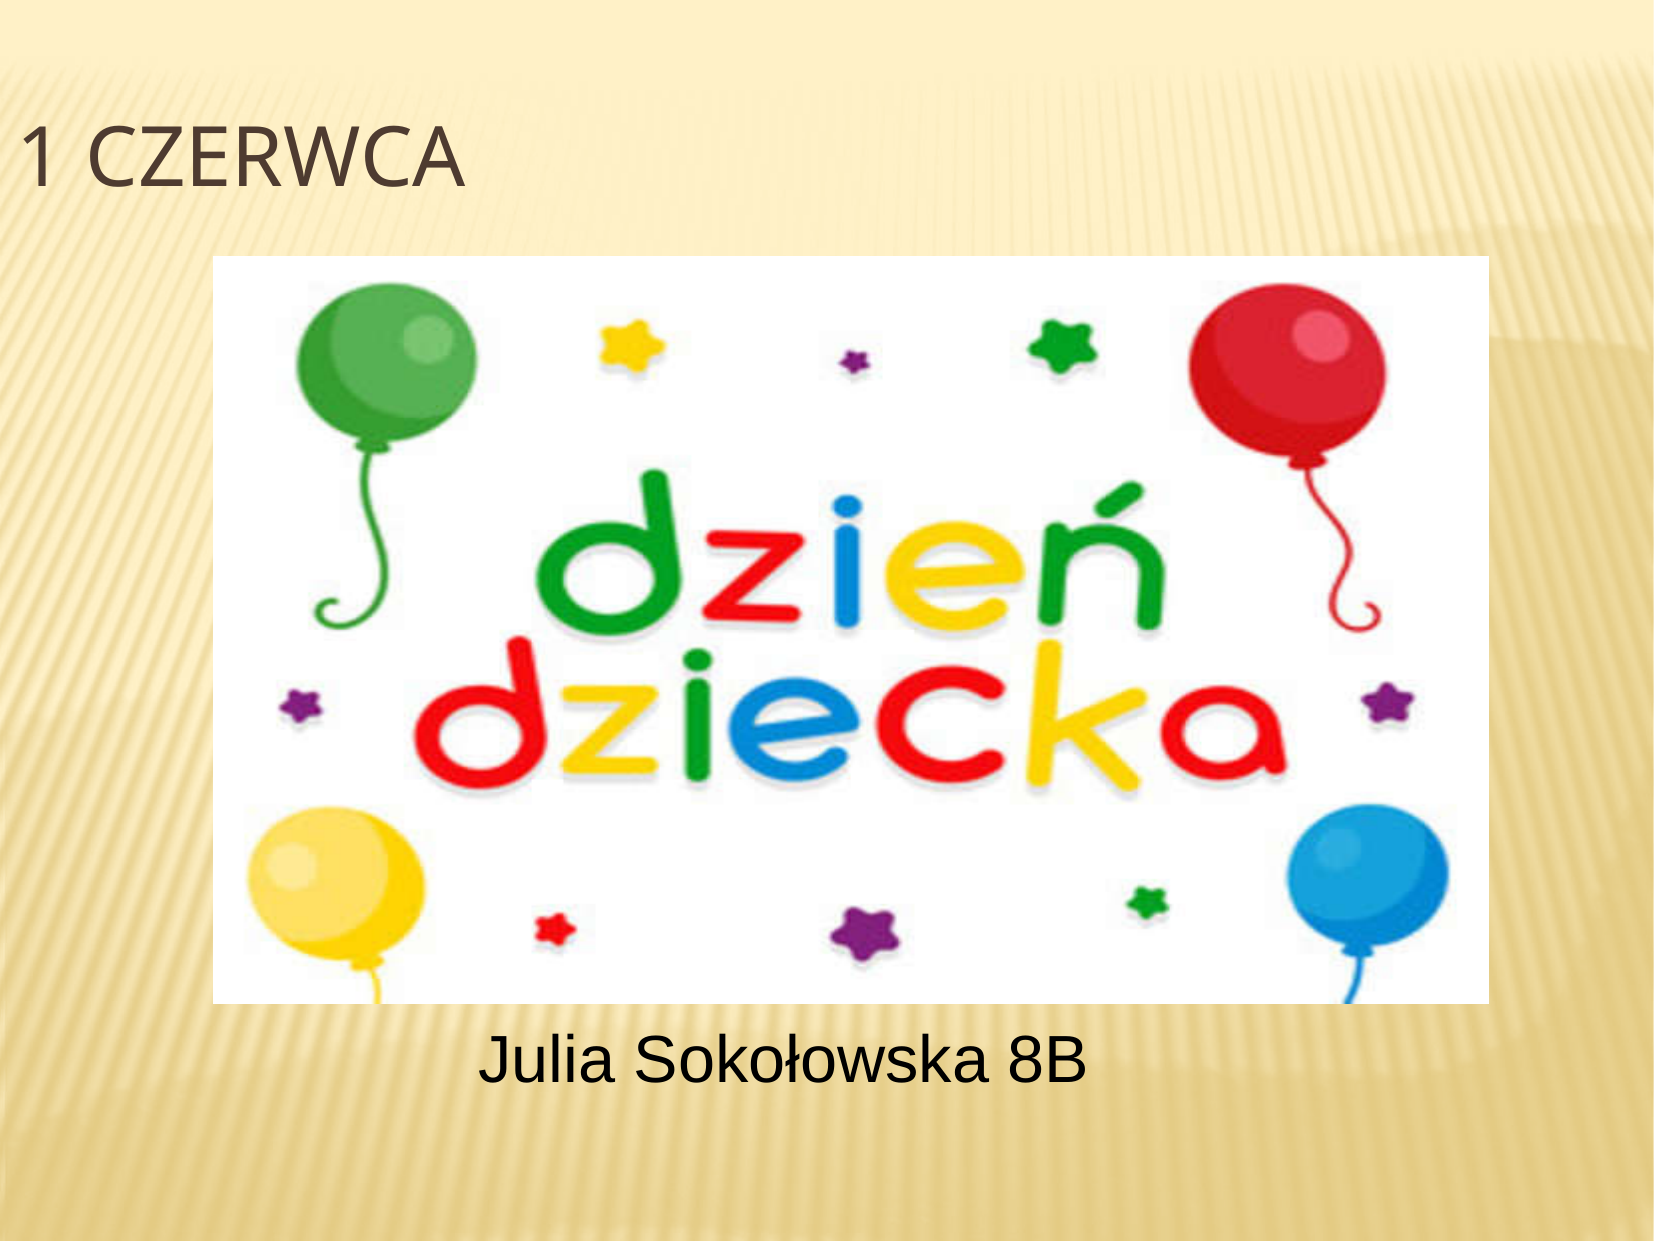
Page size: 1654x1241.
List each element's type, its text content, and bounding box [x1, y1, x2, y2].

text_box Julia Sokołowska 8B [460, 1015, 1171, 1091]
picture [213, 256, 1489, 1004]
title 1 czerwca [0, 82, 1489, 224]
